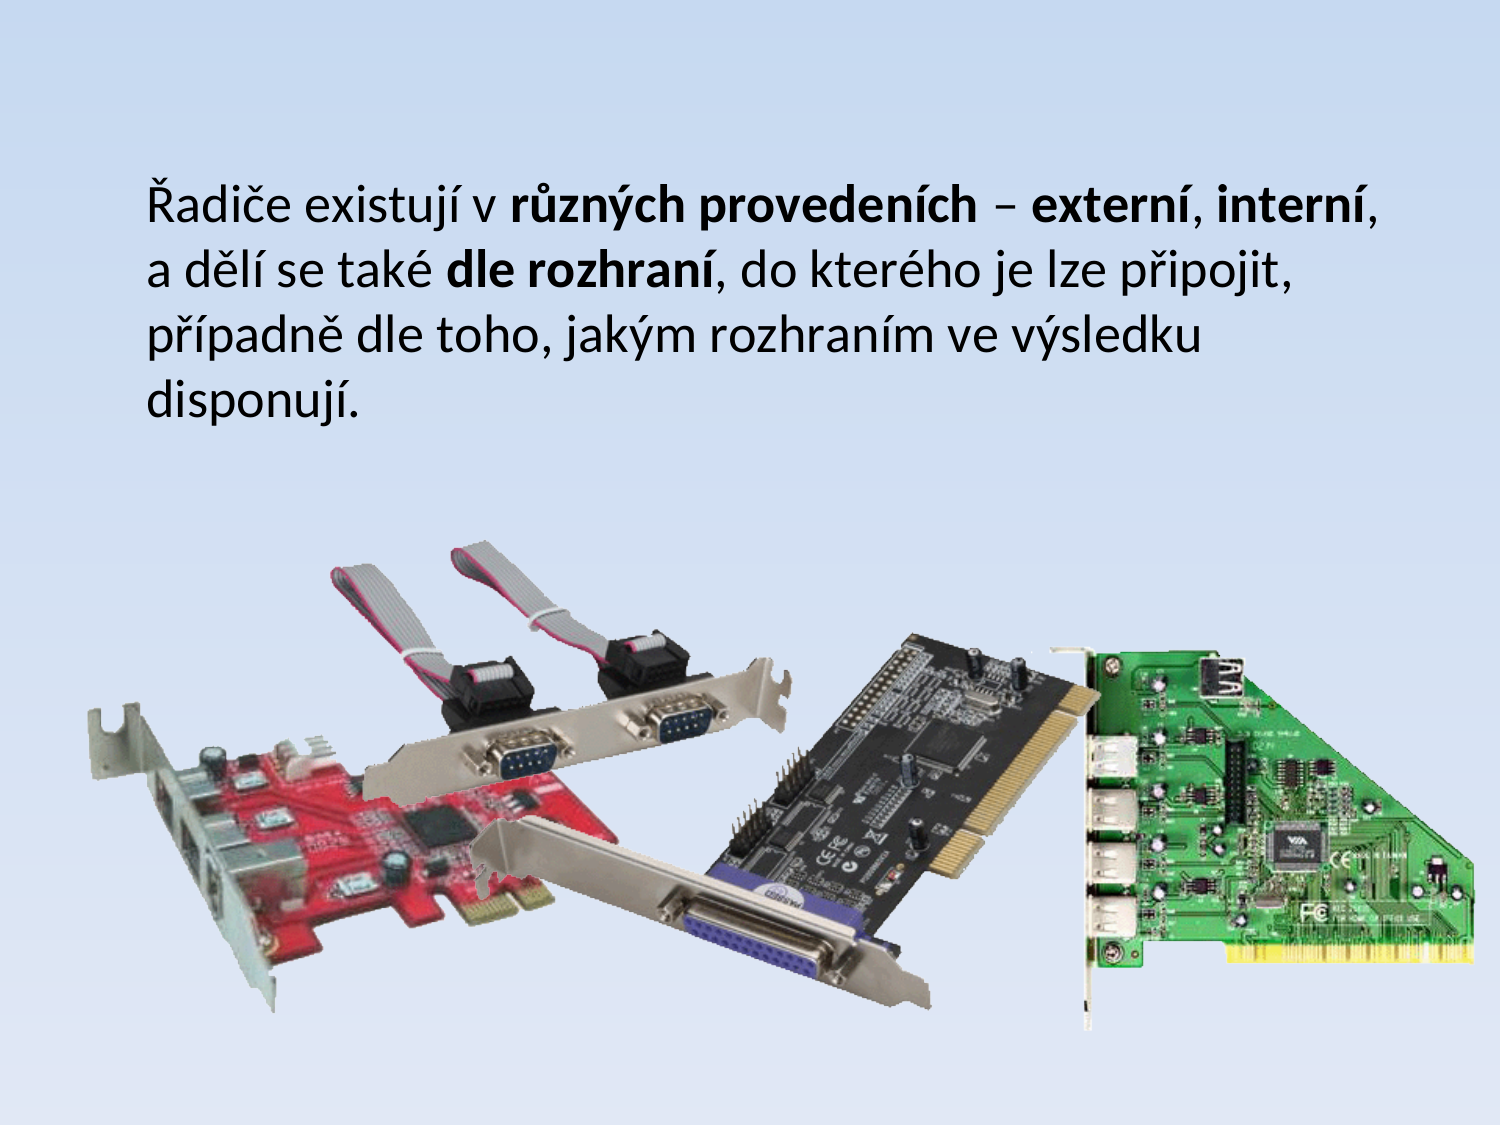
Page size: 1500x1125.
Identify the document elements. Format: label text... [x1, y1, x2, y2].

list Řadiče existují v různých provedeních – externí, interní, a dělí se také dle rozhraní, do kterého je lze připojit, případně dle toho, jakým rozhraním ve výsledku disponují. [75, 160, 1426, 532]
picture [64, 479, 1500, 1066]
